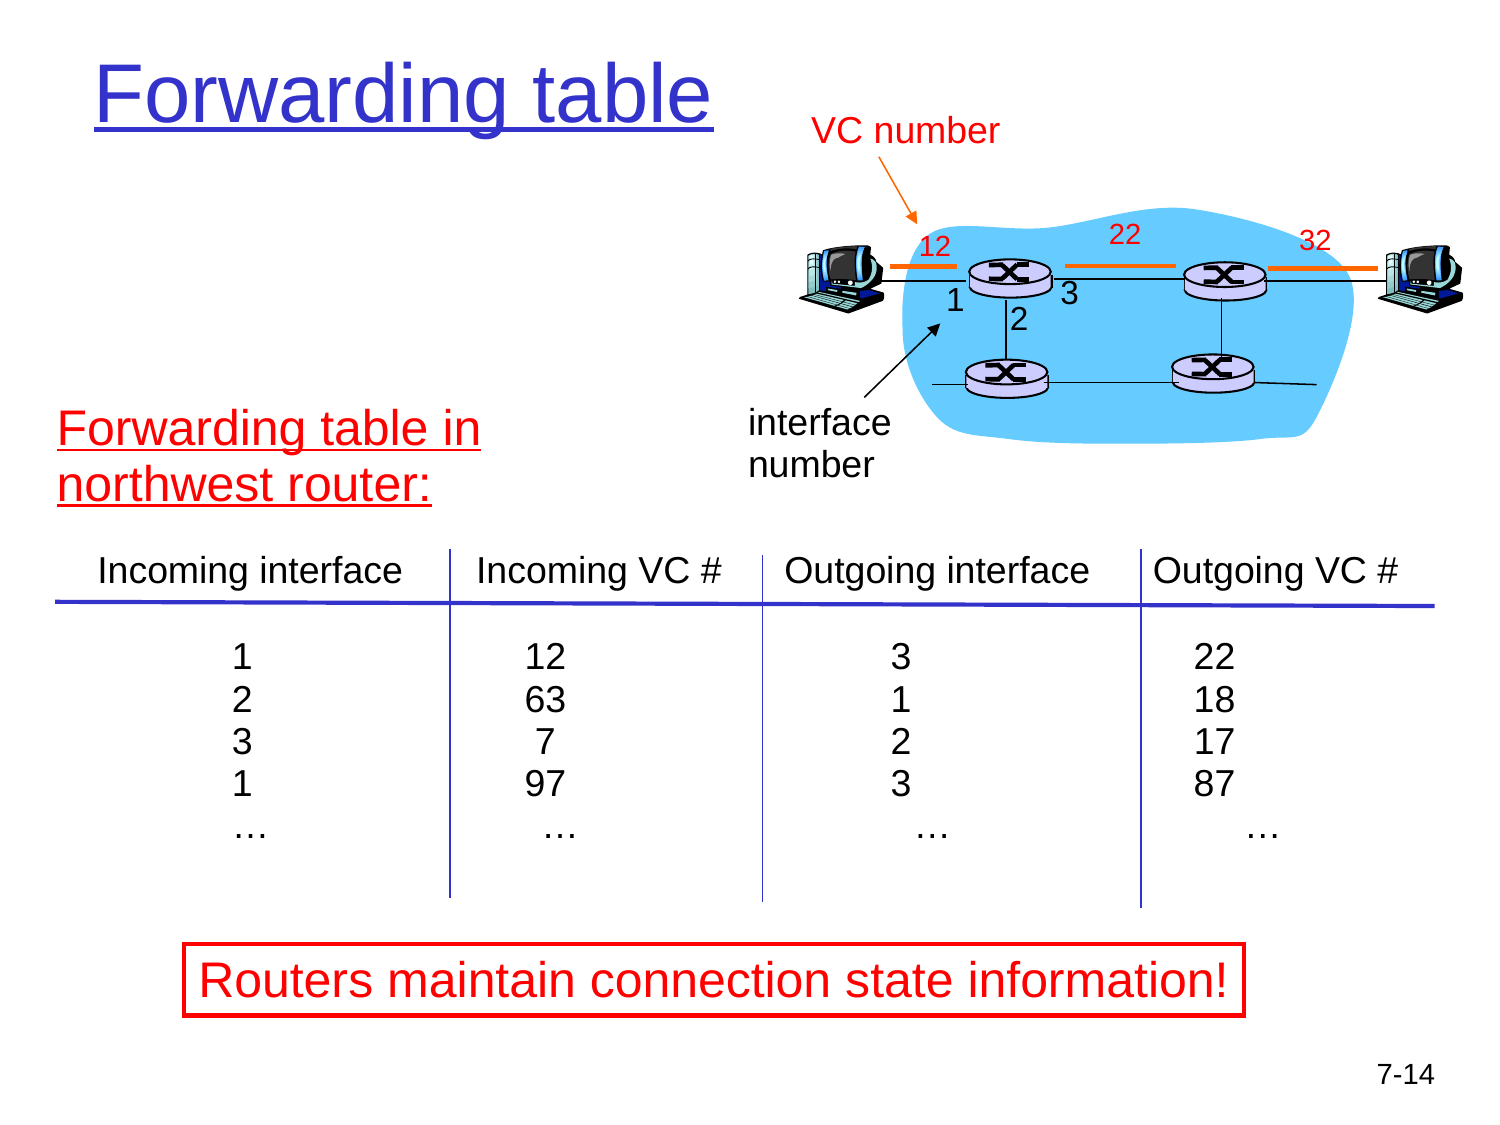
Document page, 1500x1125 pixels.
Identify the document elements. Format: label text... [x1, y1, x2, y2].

picture [798, 244, 886, 314]
text_box [902, 282, 931, 355]
text_box 1 [931, 273, 980, 327]
text_box 2 [994, 292, 1044, 345]
text_box 22 [1094, 210, 1157, 259]
title Forwarding table [78, 0, 1354, 188]
text_box 3 [1045, 267, 1094, 320]
text_box Routers maintain connection state information! [183, 944, 1245, 1016]
text_box VC number [796, 102, 1016, 160]
picture [1377, 244, 1465, 314]
text_box Incoming interface Incoming VC # Outgoing interface Outgoing VC # [82, 541, 1415, 600]
text_box [905, 207, 1354, 444]
text_box 12 [903, 222, 967, 271]
text_box 1 12 3 22 2 63 1 18 3 7 2 17 1 97 3 87 … … … … [217, 628, 1450, 854]
text_box Forwarding table in northwest router: [41, 392, 497, 520]
text_box 32 [1284, 216, 1347, 265]
text_box interface number [733, 394, 907, 494]
